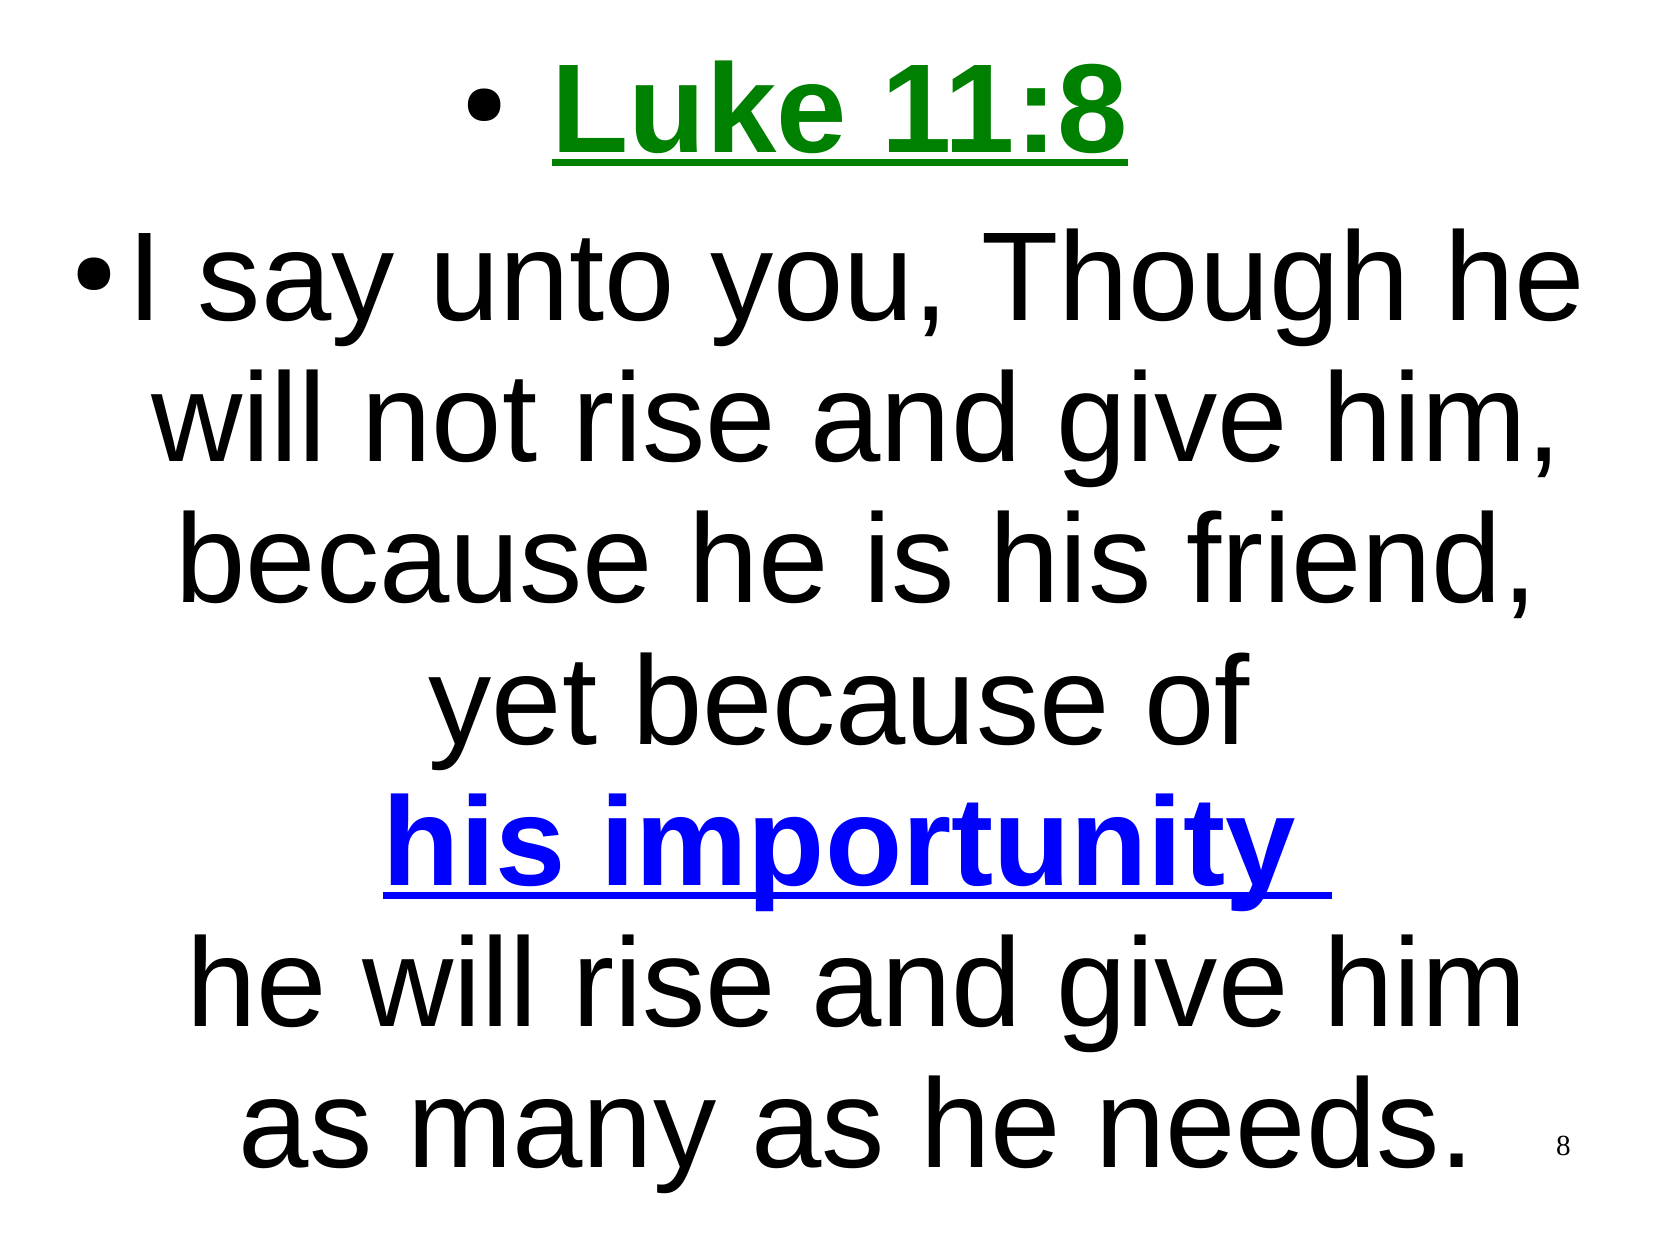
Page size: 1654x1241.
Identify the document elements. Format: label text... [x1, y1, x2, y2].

list Luke 11:8 I say unto you, Though he will not rise and give him, because he is his friend, yet because of his importunity he will rise and give him as many as he needs. [37, 37, 1613, 1201]
